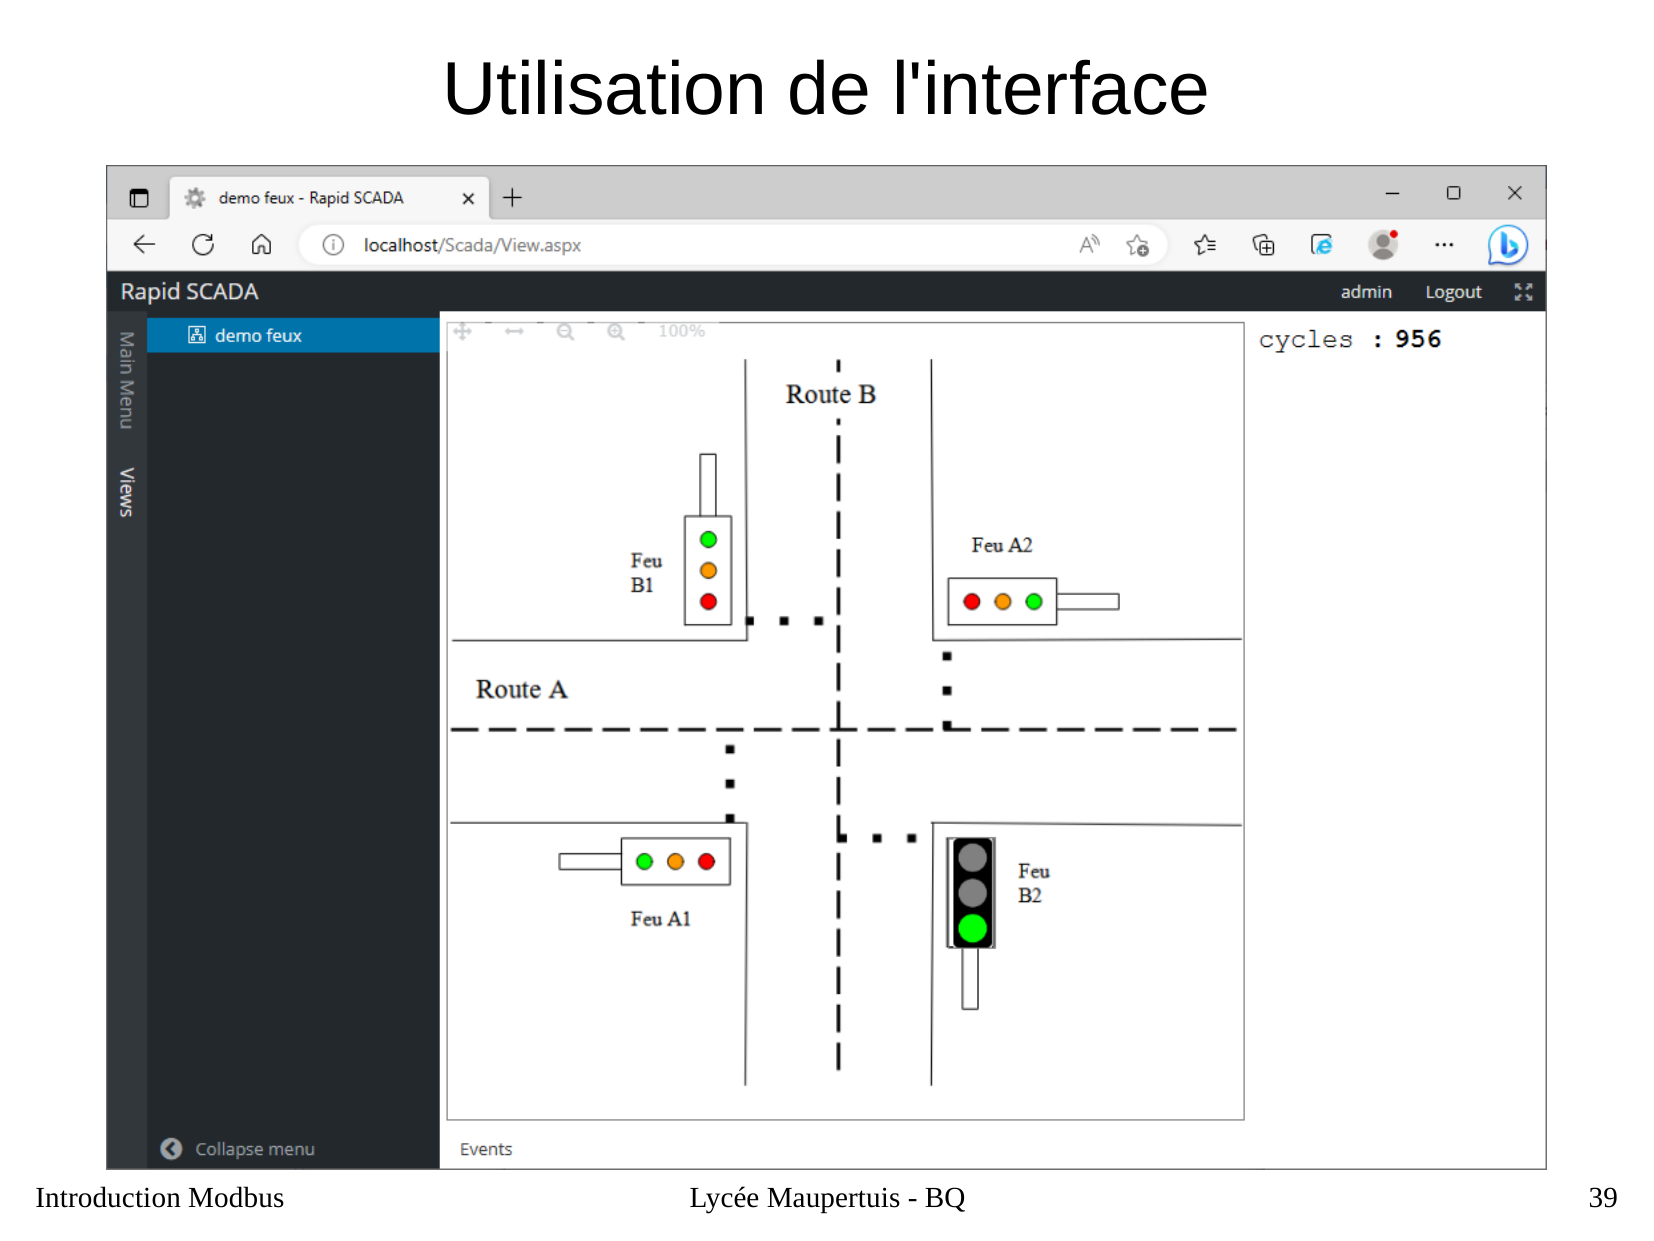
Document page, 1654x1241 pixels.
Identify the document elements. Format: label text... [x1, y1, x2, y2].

title Utilisation de l'interface [35, 35, 1619, 142]
picture [106, 165, 1547, 1170]
